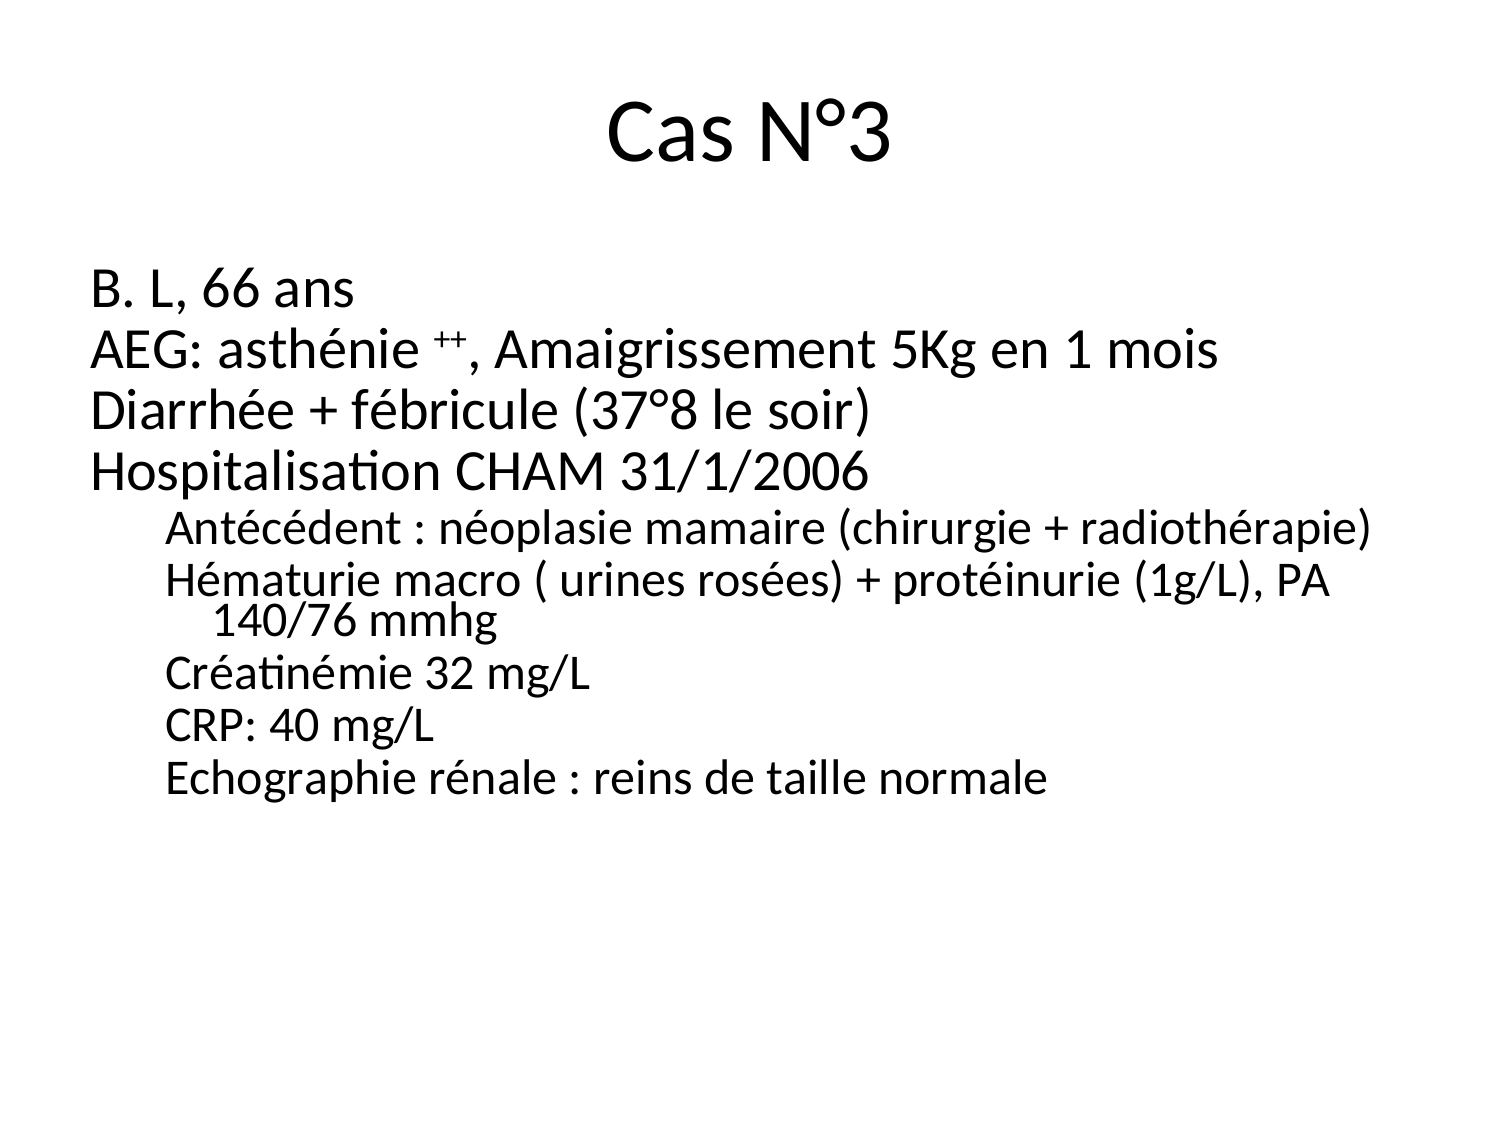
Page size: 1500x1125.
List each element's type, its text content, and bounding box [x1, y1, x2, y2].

title Cas N°3 [75, 45, 1426, 233]
list B. L, 66 ans AEG: asthénie ++, Amaigrissement 5Kg en 1 mois Diarrhée + fébricule (37°8 le soir) Hospitalisation CHAM 31/1/2006 Antécédent : néoplasie mamaire (chirurgie + radiothérapie) Hématurie macro ( urines rosées) + protéinurie (1g/L), PA 140/76 mmhg Créatinémie 32 mg/L CRP: 40 mg/L Echographie rénale : reins de taille normale [75, 262, 1426, 1006]
